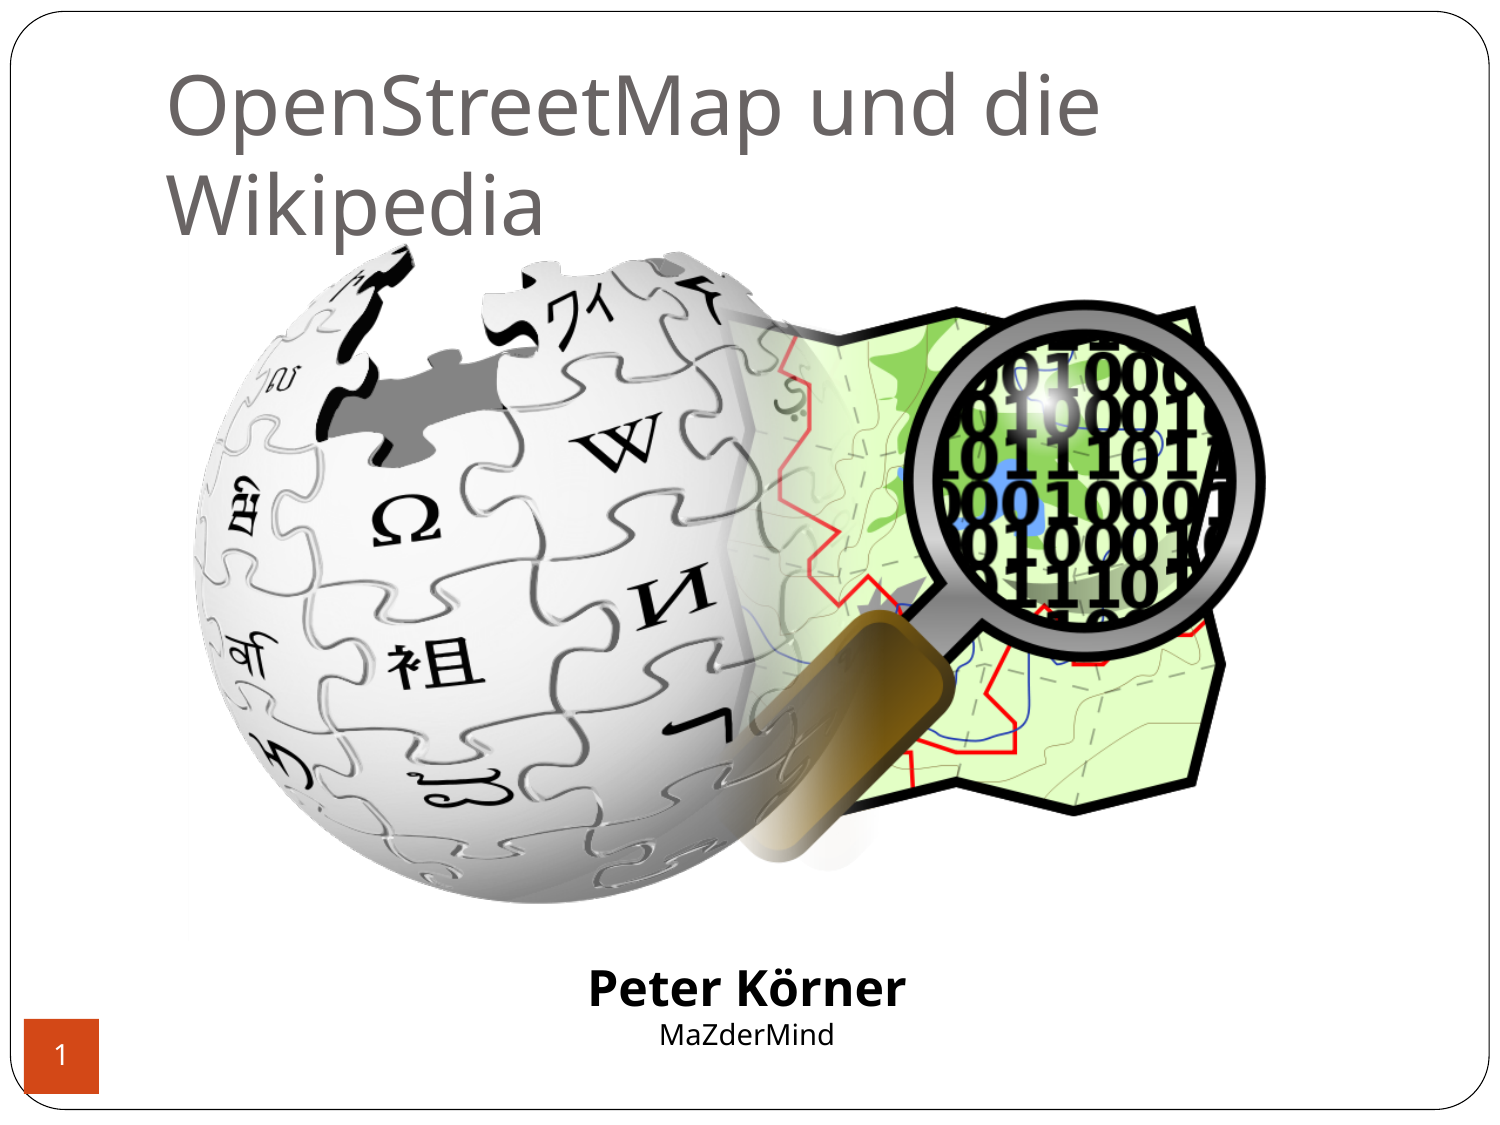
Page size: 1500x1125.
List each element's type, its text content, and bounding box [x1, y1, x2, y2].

text_box 1 [23, 1018, 99, 1094]
text_box Peter Körner MaZderMind [597, 949, 897, 1061]
title OpenStreetMap und die Wikipedia [150, 45, 1426, 233]
picture [187, 237, 1313, 941]
